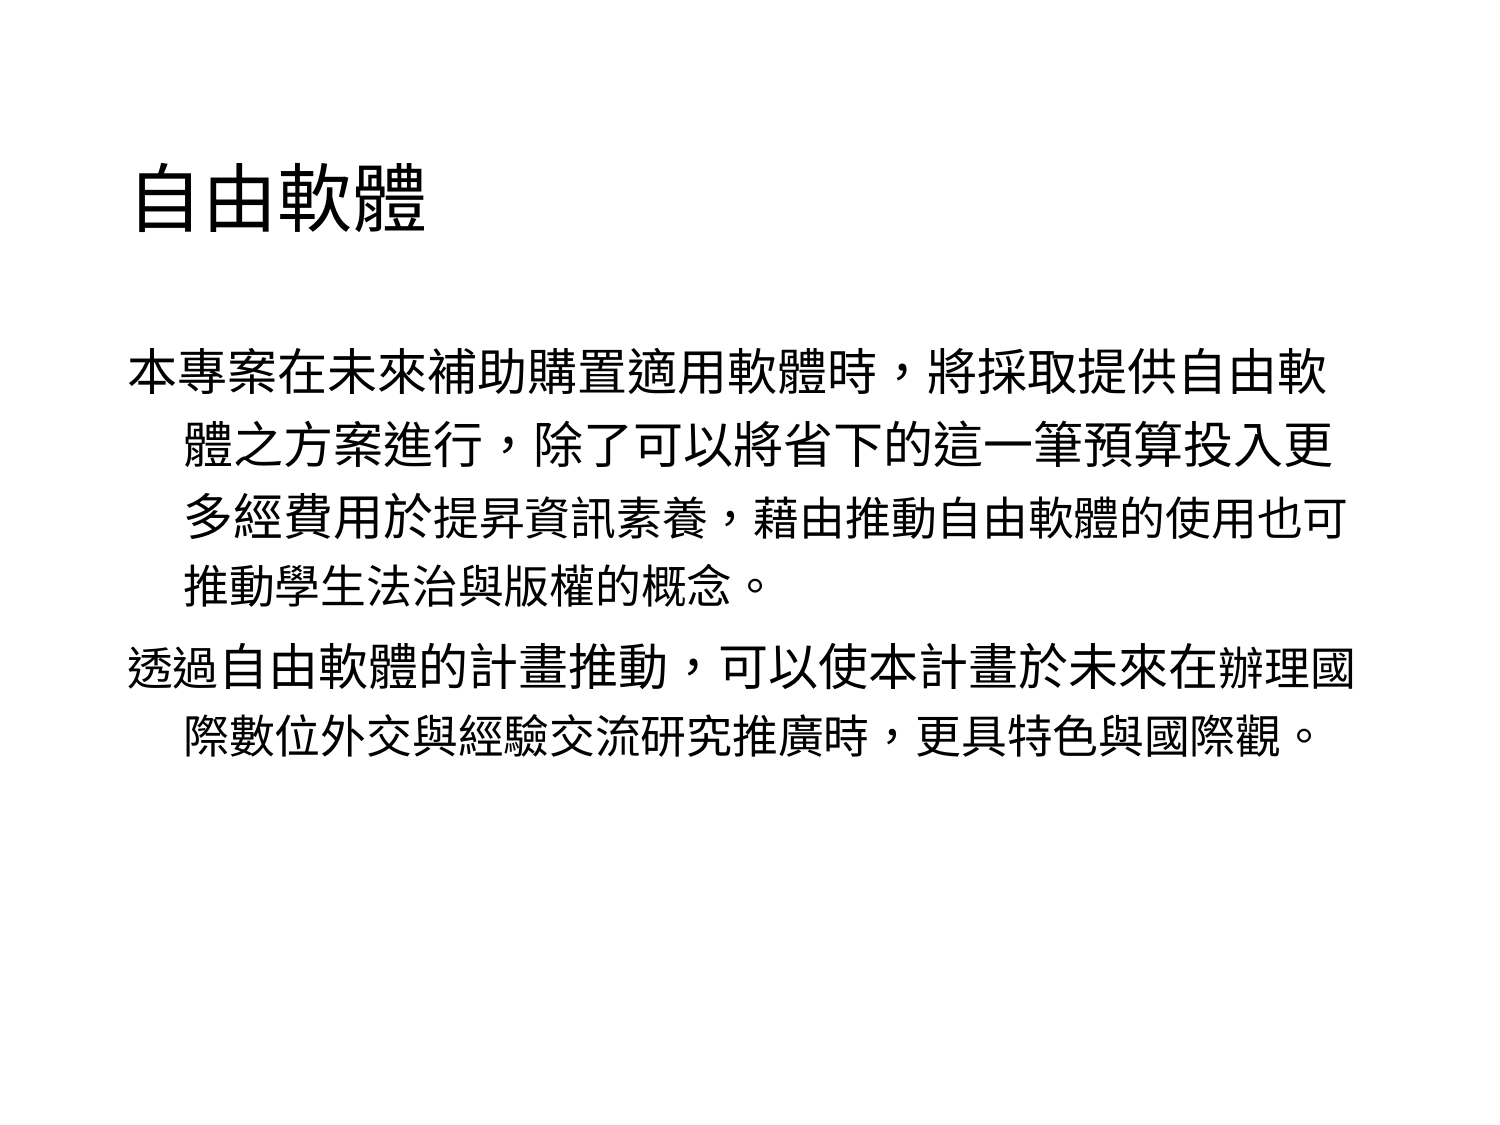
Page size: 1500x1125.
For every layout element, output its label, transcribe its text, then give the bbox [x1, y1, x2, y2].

list 本專案在未來補助購置適用軟體時，將採取提供自由軟體之方案進行，除了可以將省下的這一筆預算投入更多經費用於提昇資訊素養，藉由推動自由軟體的使用也可推動學生法治與版權的概念。 透過自由軟體的計畫推動，可以使本計畫於未來在辦理國際數位外交與經驗交流研究推廣時，更具特色與國際觀。 [112, 324, 1388, 1001]
title 自由軟體 [112, 99, 1388, 288]
